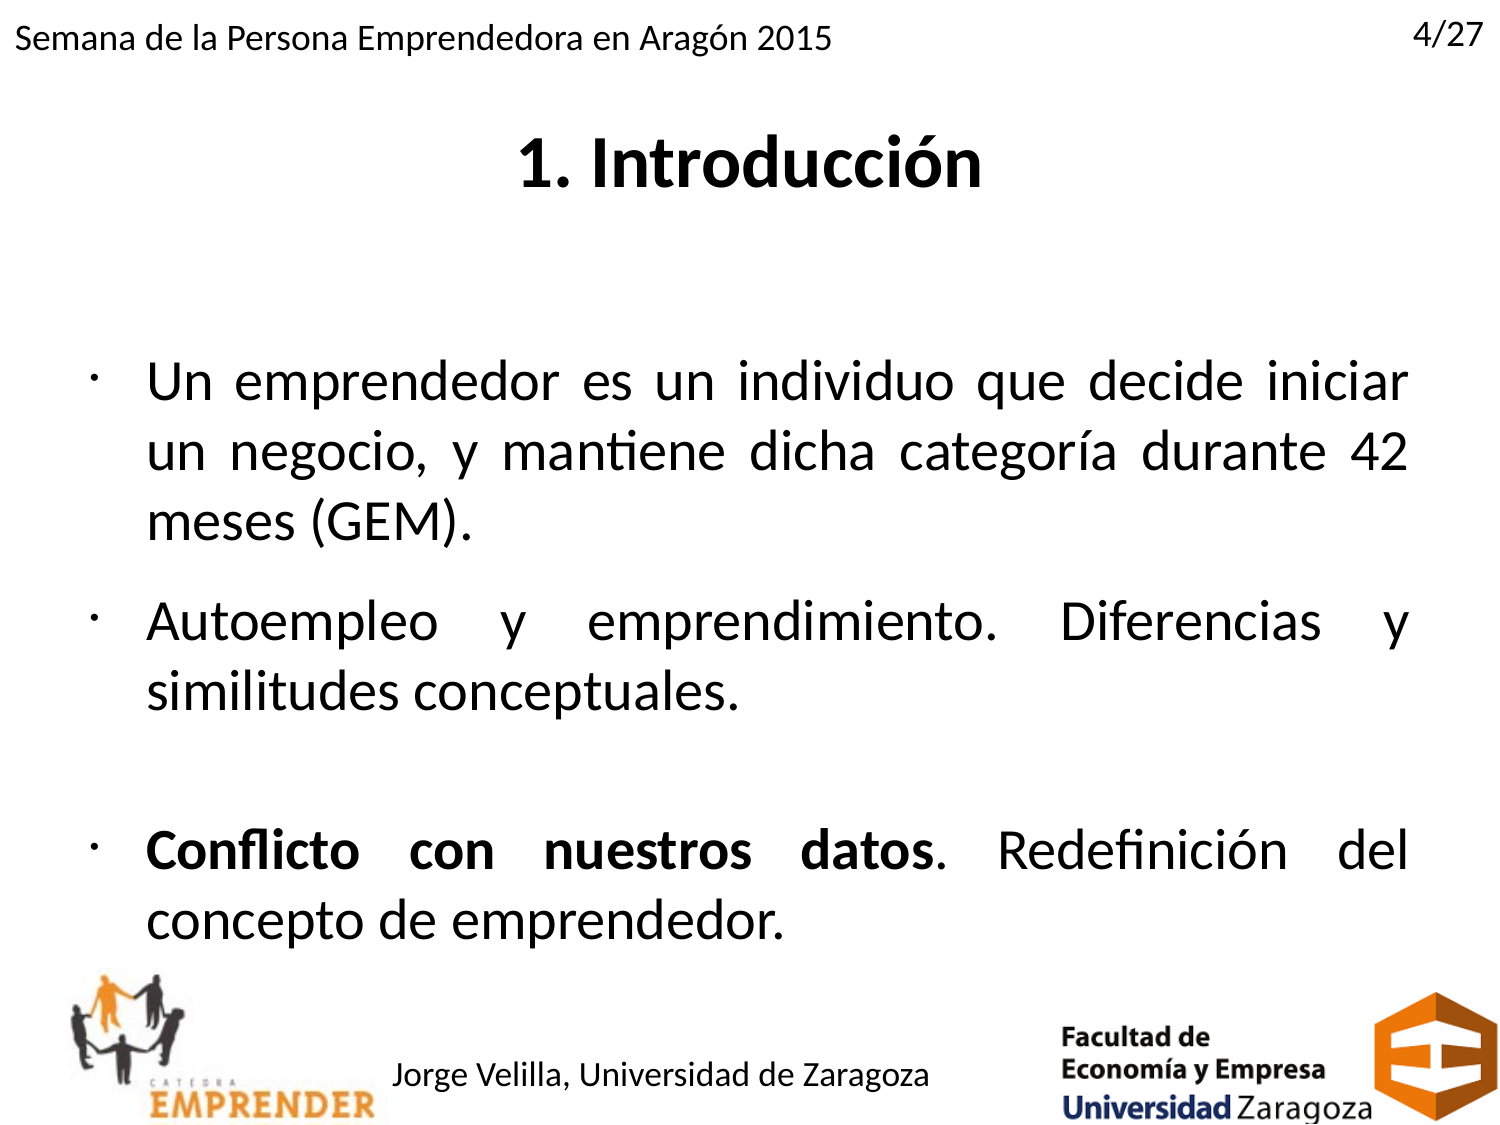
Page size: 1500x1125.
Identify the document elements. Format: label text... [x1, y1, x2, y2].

text_box Jorge Velilla, Universidad de Zaragoza [377, 1043, 946, 1101]
title 1. Introducción [75, 105, 1425, 293]
slide_number <número>/27 [1398, 1, 1500, 59]
picture [1050, 992, 1500, 1124]
list Un emprendedor es un individuo que decide iniciar un negocio, y mantiene dicha categoría durante 42 meses (GEM). Autoempleo y emprendimiento. Diferencias y similitudes conceptuales. Conflicto con nuestros datos. Redefinición del concepto de emprendedor. [75, 335, 1425, 993]
picture [0, 968, 444, 1125]
text_box Semana de la Persona Emprendedora en Aragón 2015 [0, 5, 857, 66]
